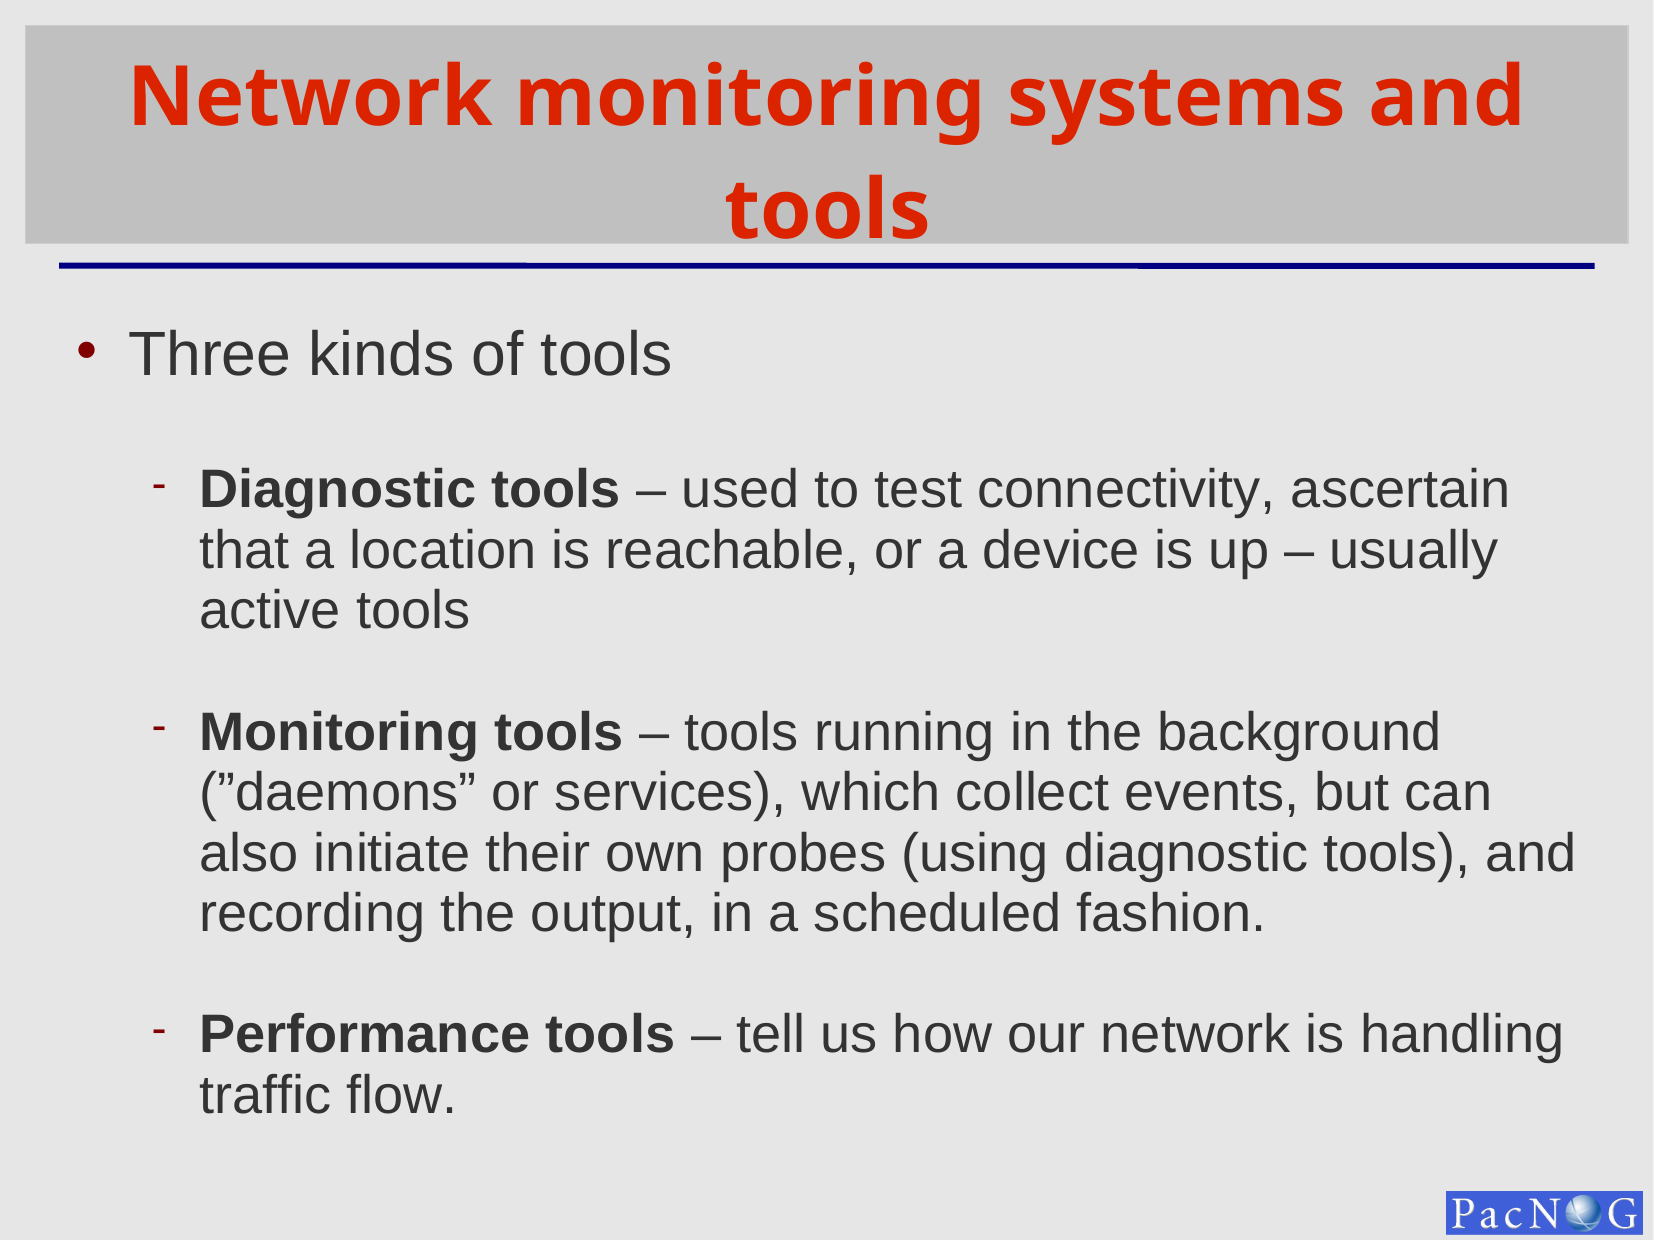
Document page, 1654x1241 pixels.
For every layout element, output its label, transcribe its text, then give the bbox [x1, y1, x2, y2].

list Three kinds of tools Diagnostic tools – used to test connectivity, ascertain that a location is reachable, or a device is up – usually active tools Monitoring tools – tools running in the background (”daemons” or services), which collect events, but can also initiate their own probes (using diagnostic tools), and recording the output, in a scheduled fashion. Performance tools – tell us how our network is handling traffic flow. [59, 322, 1595, 1132]
title Network monitoring systems and tools [121, 46, 1534, 254]
picture [1446, 1191, 1643, 1235]
